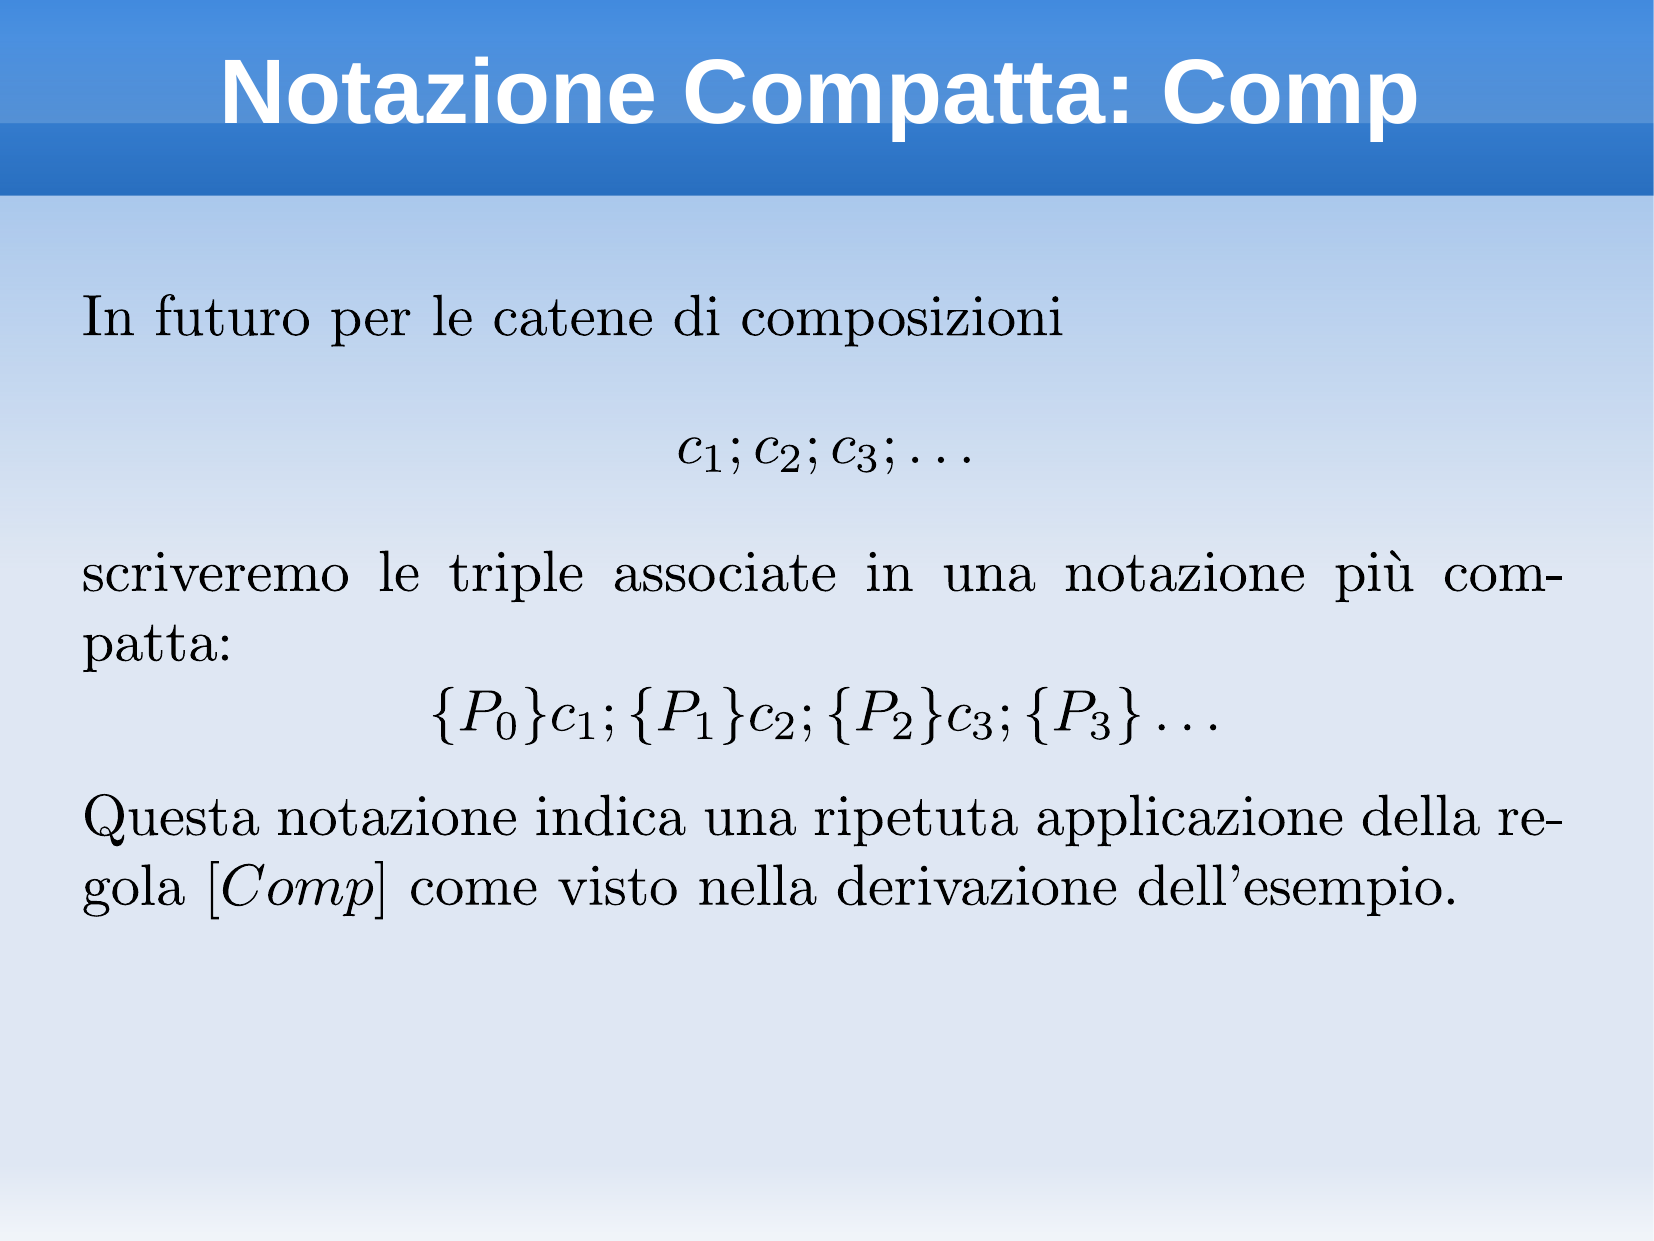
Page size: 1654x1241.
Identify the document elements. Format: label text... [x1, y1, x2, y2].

title Notazione Compatta: Comp [76, 0, 1565, 196]
text_box [81, 294, 1566, 920]
picture [0, 0, 1654, 1241]
